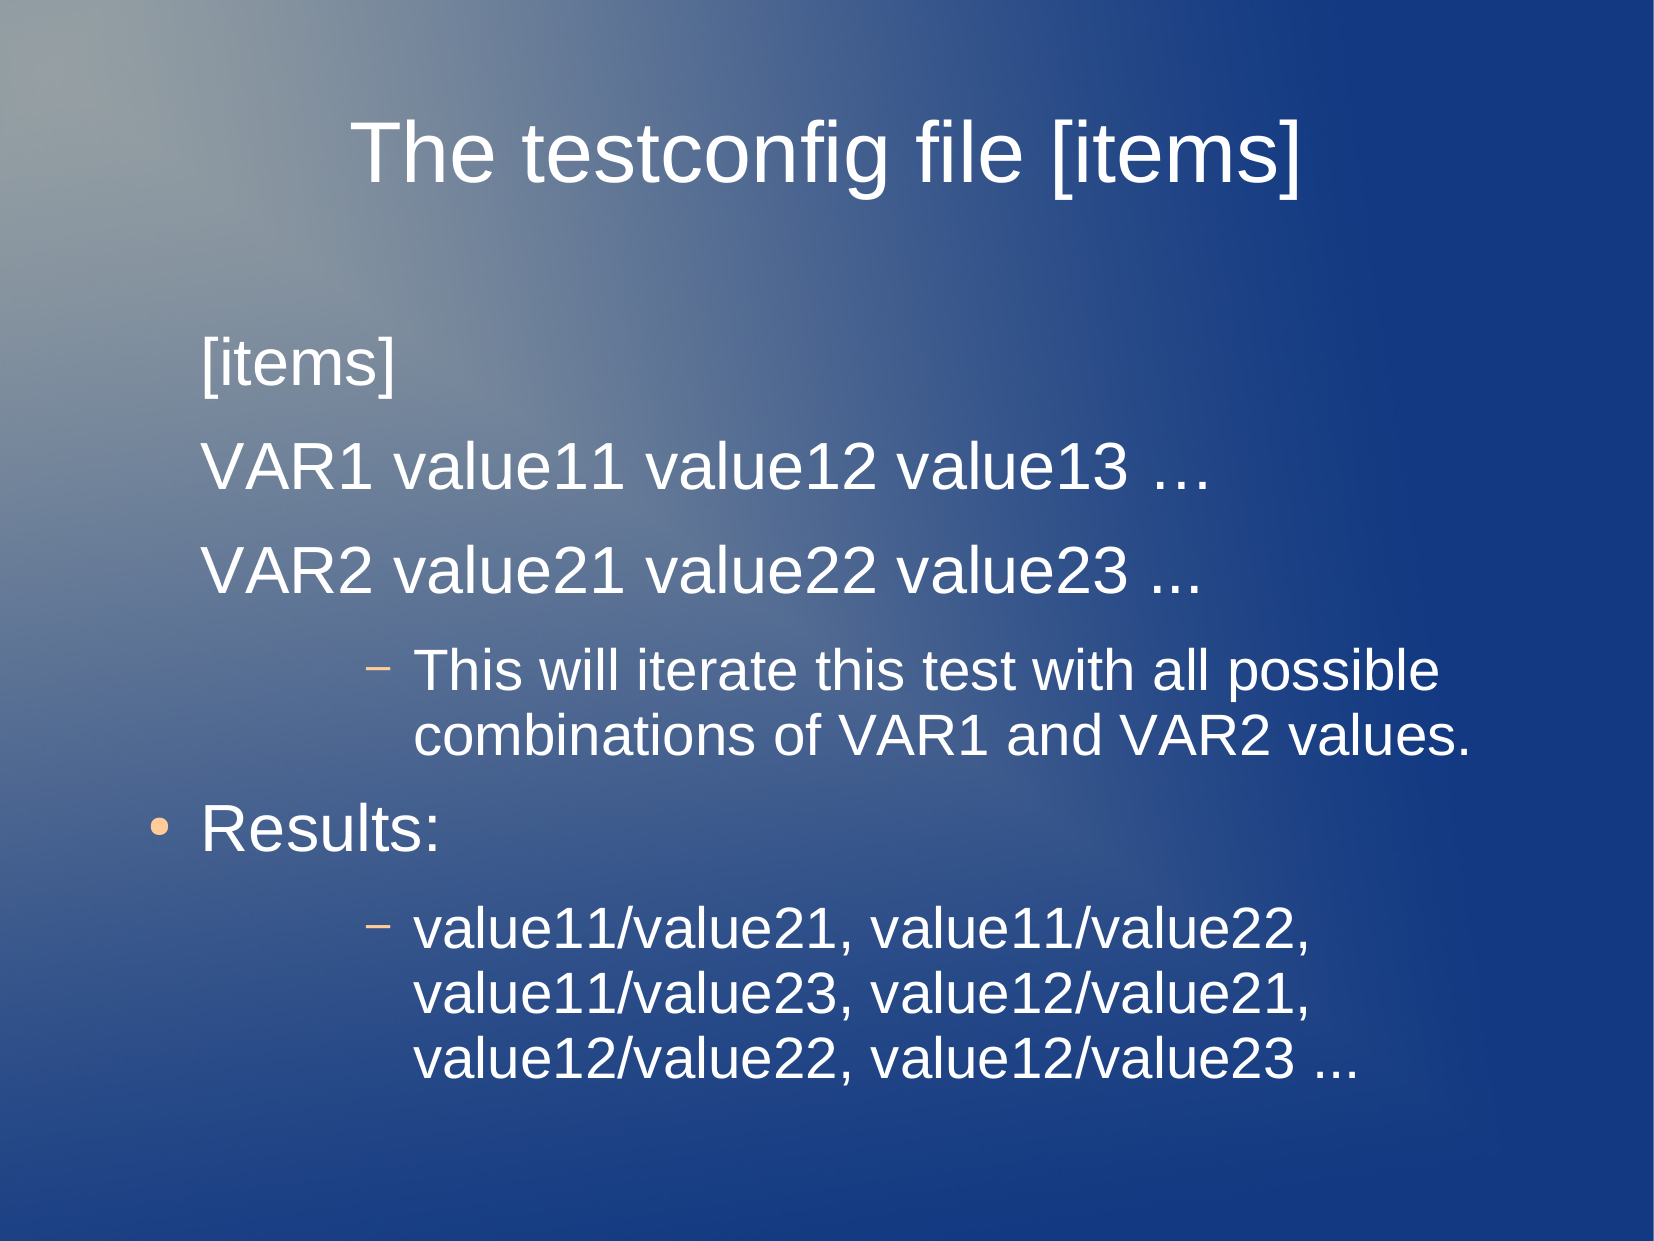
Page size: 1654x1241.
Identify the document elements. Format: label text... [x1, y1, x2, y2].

title The testconfig file [items] [82, 49, 1571, 257]
picture [0, 0, 1654, 1241]
list [items] VAR1 value11 value12 value13 … VAR2 value21 value22 value23 ... This will iterate this test with all possible combinations of VAR1 and VAR2 values. Results: value11/value21, value11/value22, value11/value23, value12/value21, value12/value22, value12/value23 ... [129, 324, 1489, 1081]
